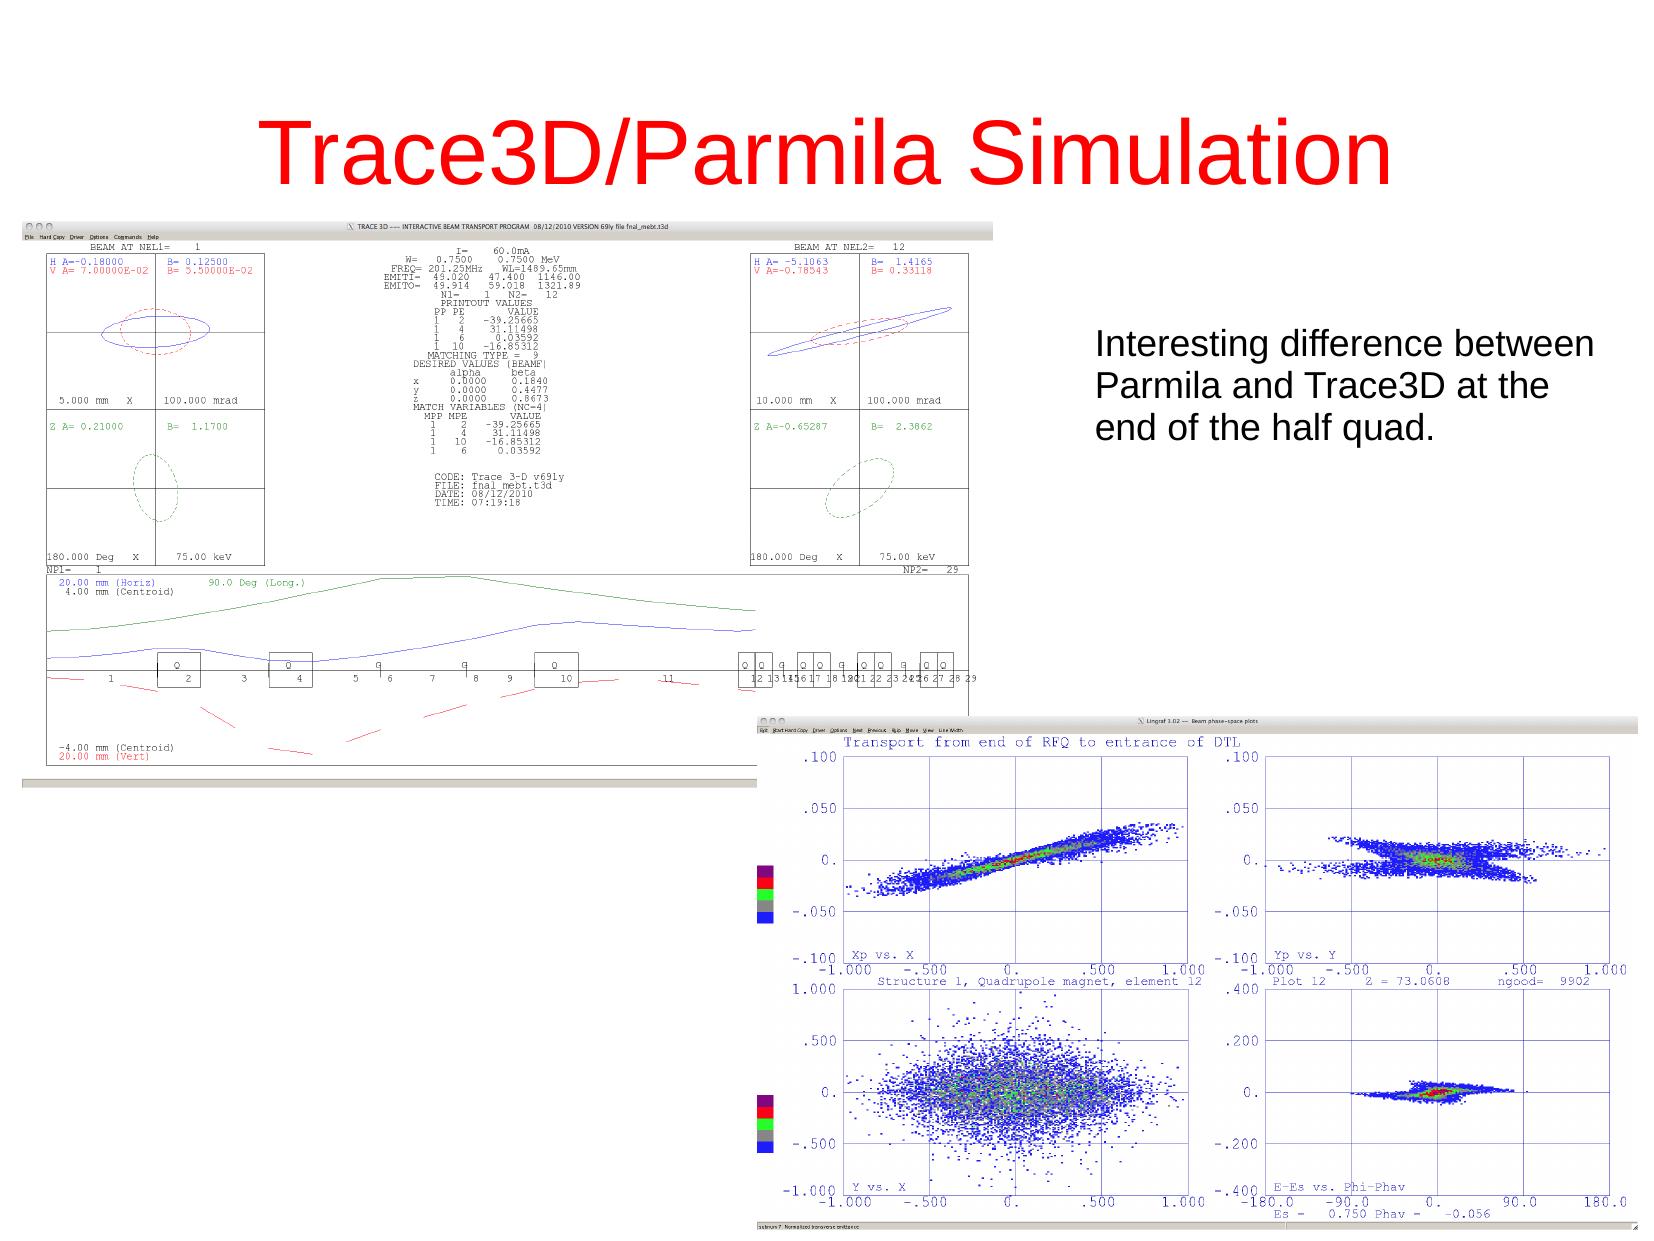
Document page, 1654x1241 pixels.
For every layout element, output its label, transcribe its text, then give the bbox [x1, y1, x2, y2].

text_box Interesting difference between Parmila and Trace3D at the end of the half quad. [1080, 315, 1613, 456]
picture [22, 221, 1638, 1231]
title Trace3D/Parmila Simulation [82, 49, 1571, 257]
